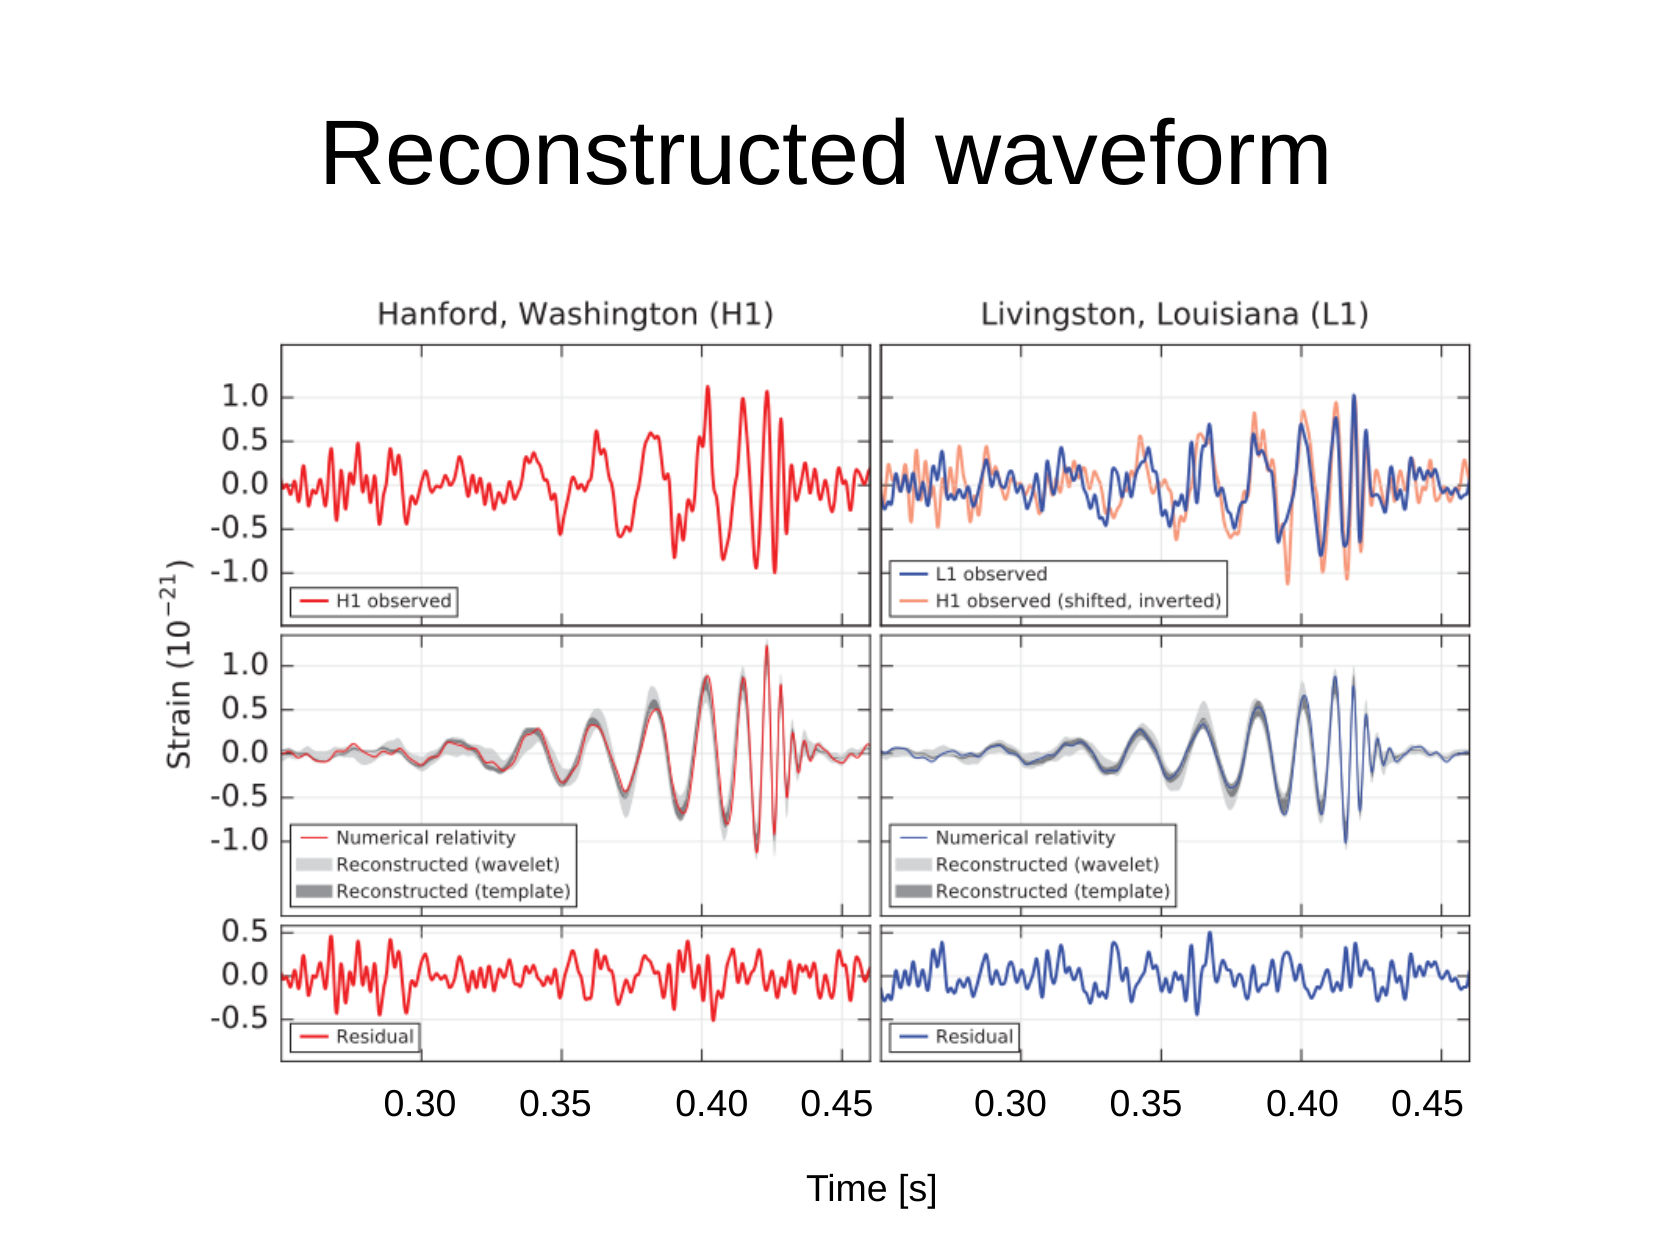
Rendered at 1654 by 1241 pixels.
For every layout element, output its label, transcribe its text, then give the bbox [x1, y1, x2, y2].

title Reconstructed waveform [82, 49, 1571, 257]
picture [118, 271, 1519, 1075]
text_box 0.30 0.35 0.40 0.45 [885, 1074, 1489, 1174]
text_box Time [s] [791, 1159, 953, 1217]
text_box 0.30 0.35 0.40 0.45 [295, 1074, 885, 1174]
